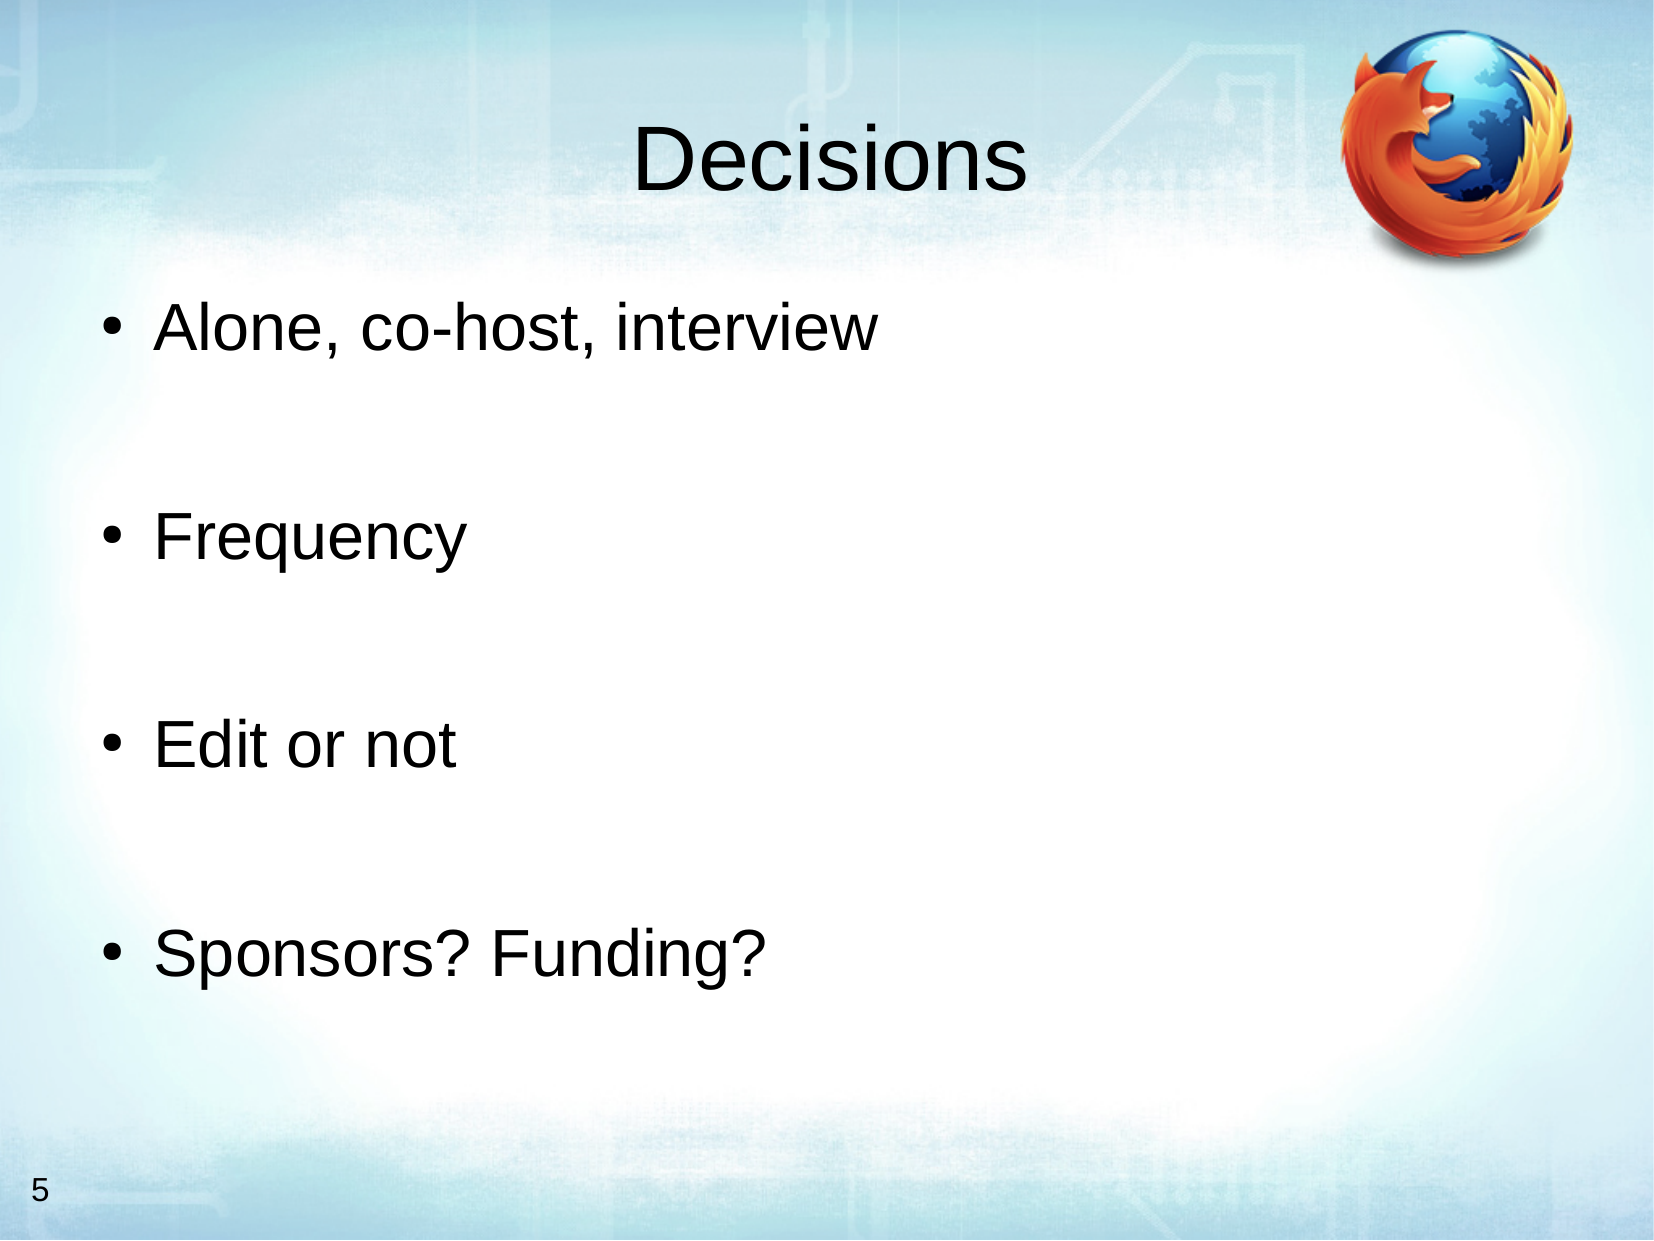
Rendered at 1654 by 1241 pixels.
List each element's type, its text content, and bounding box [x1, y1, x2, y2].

picture [0, 0, 1654, 1240]
list Alone, co-host, interview Frequency Edit or not Sponsors? Funding? [82, 290, 1571, 1109]
title Decisions [86, 55, 1576, 263]
